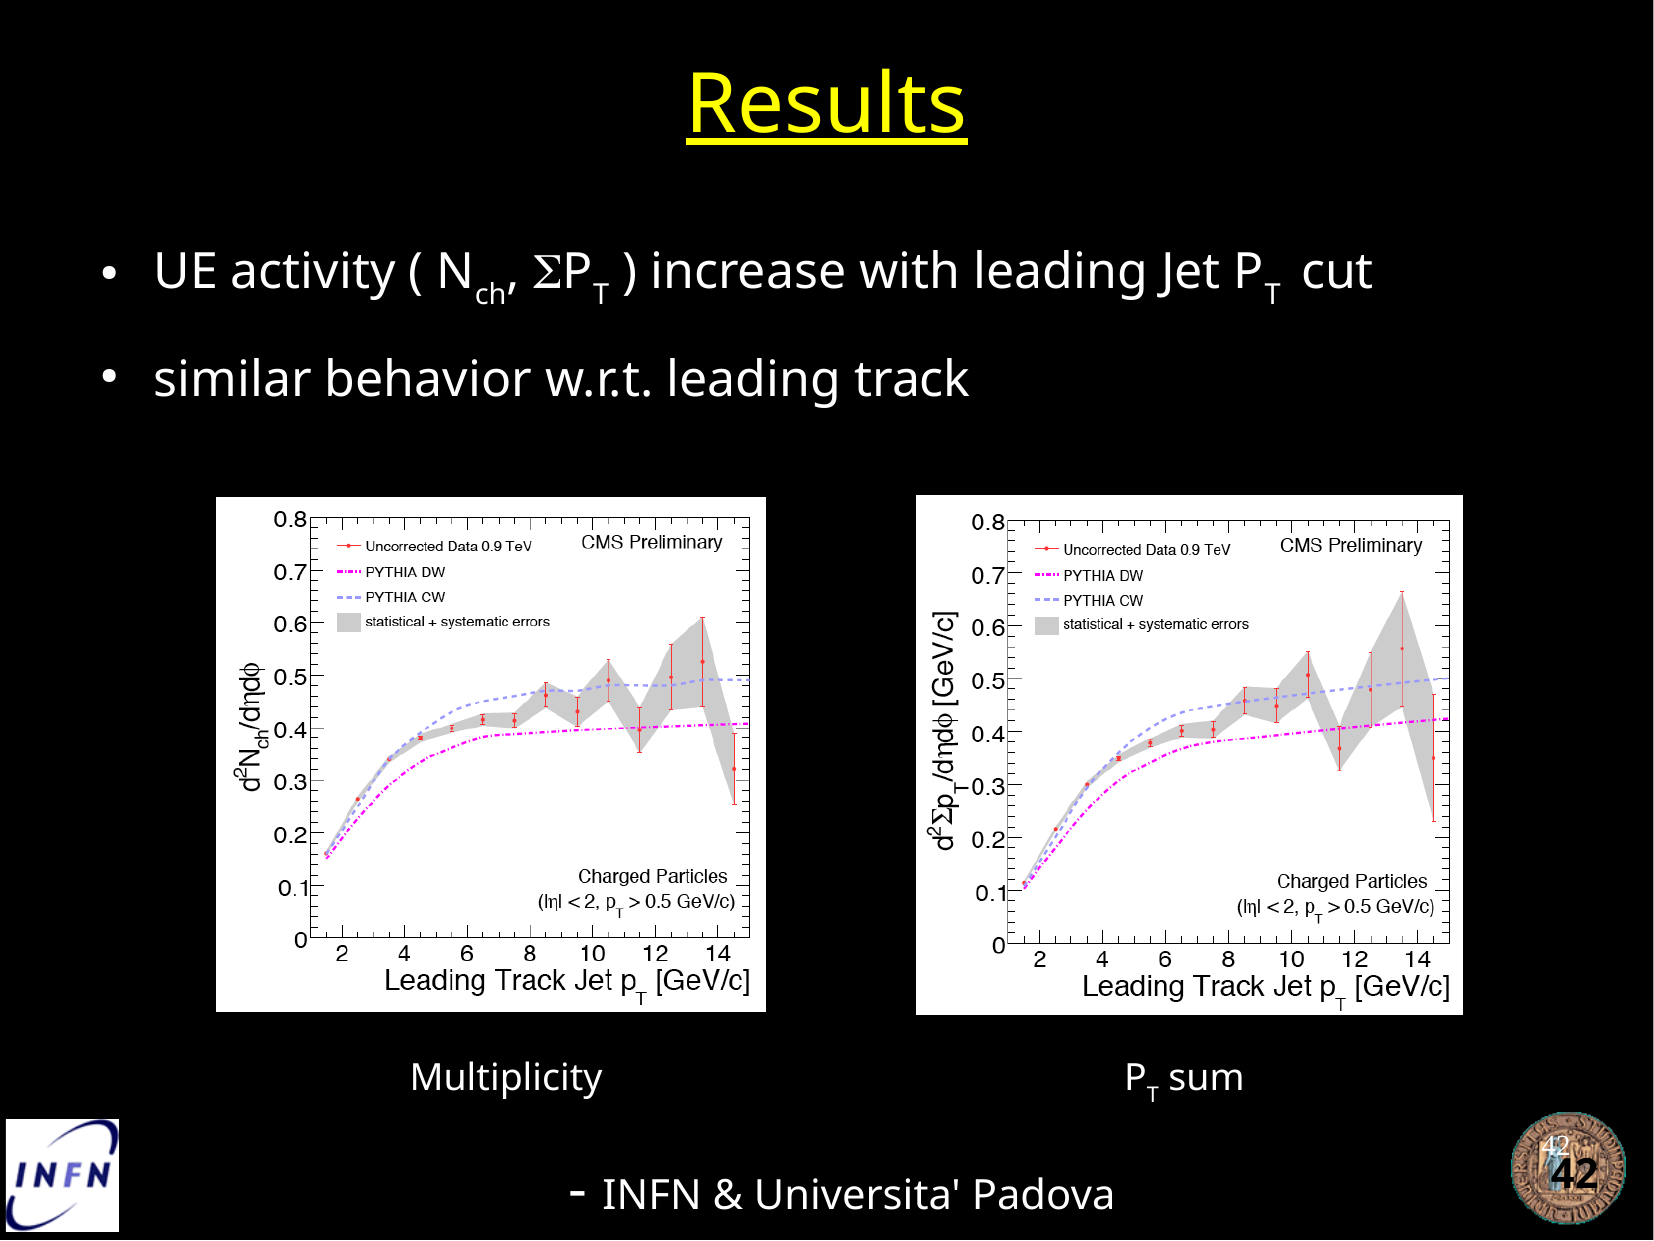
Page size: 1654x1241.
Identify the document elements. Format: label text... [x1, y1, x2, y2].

title Results [82, 43, 1571, 157]
picture [216, 497, 766, 1012]
list UE activity ( Nch, SPT ) increase with leading Jet PT cut similar behavior w.r.t. leading track [82, 234, 1571, 417]
picture [1511, 1111, 1626, 1226]
picture [5, 1119, 119, 1232]
text_box Multiplicity [394, 1043, 625, 1106]
text_box PT sum [1109, 1043, 1252, 1114]
picture [916, 495, 1463, 1015]
